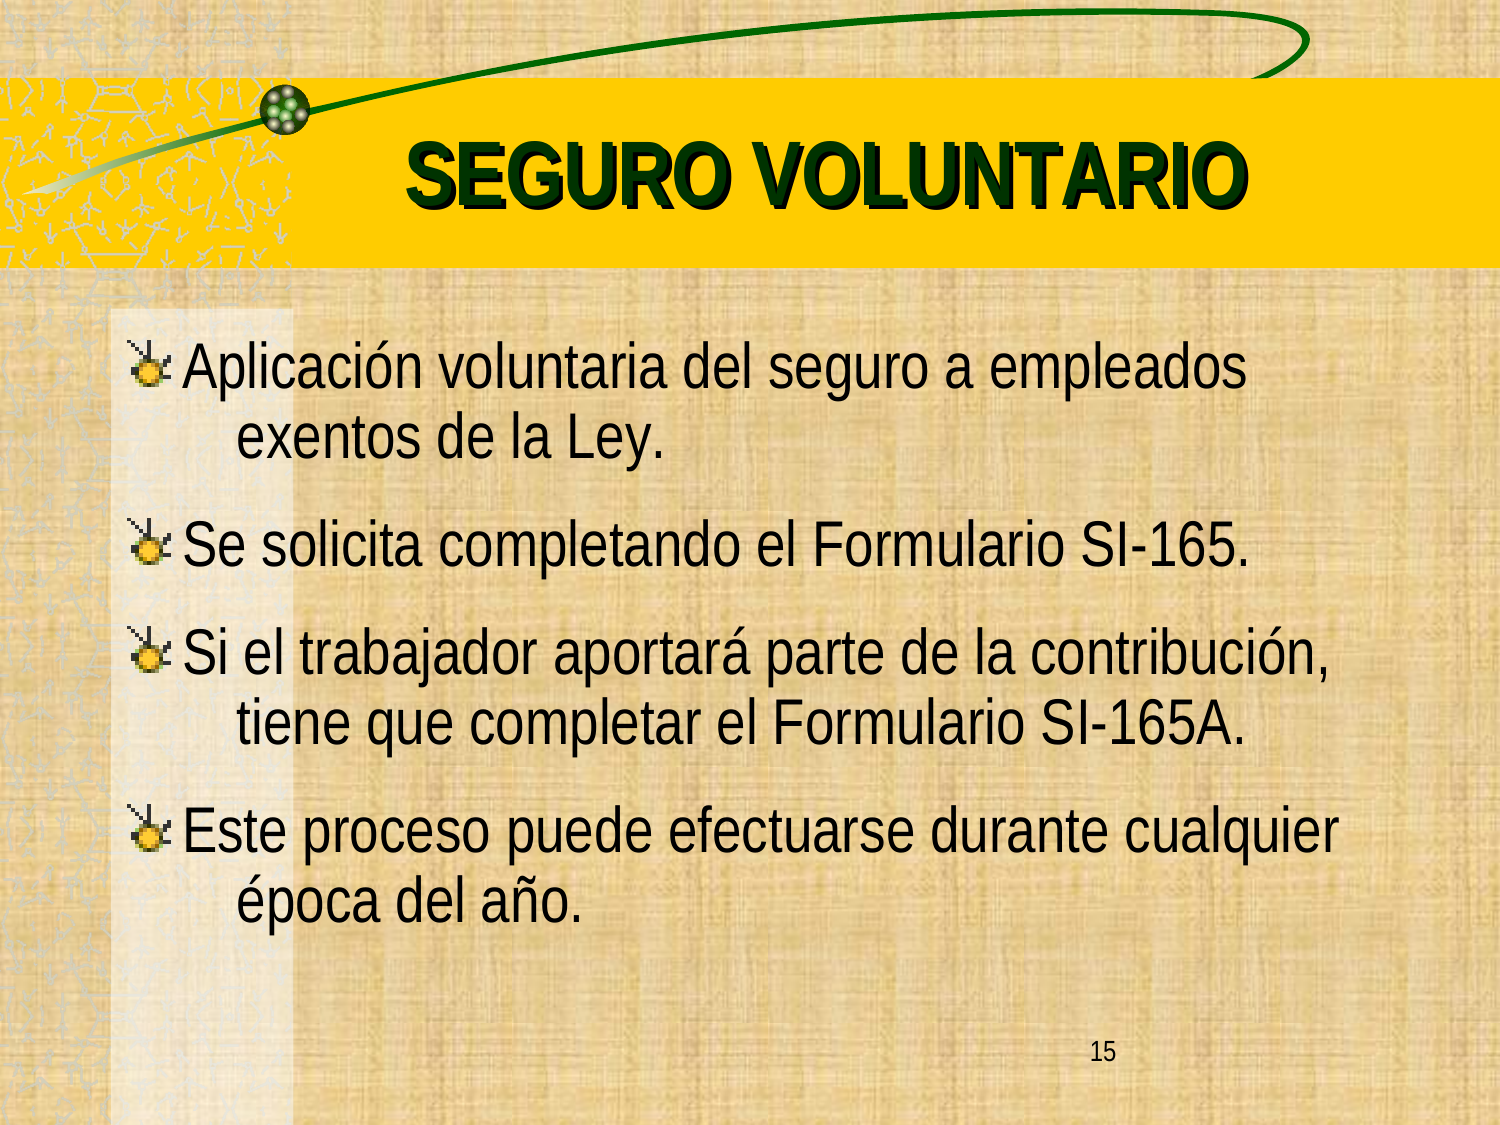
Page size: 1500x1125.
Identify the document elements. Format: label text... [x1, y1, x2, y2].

title SEGURO VOLUNTARIO [189, 75, 1465, 263]
text_box [1074, 1025, 1388, 1101]
list Aplicación voluntaria del seguro a empleados exentos de la Ley. Se solicita completando el Formulario SI-165. Si el trabajador aportará parte de la contribución, tiene que completar el Formulario SI-165A. Este proceso puede efectuarse durante cualquier época del año. [112, 324, 1388, 1000]
